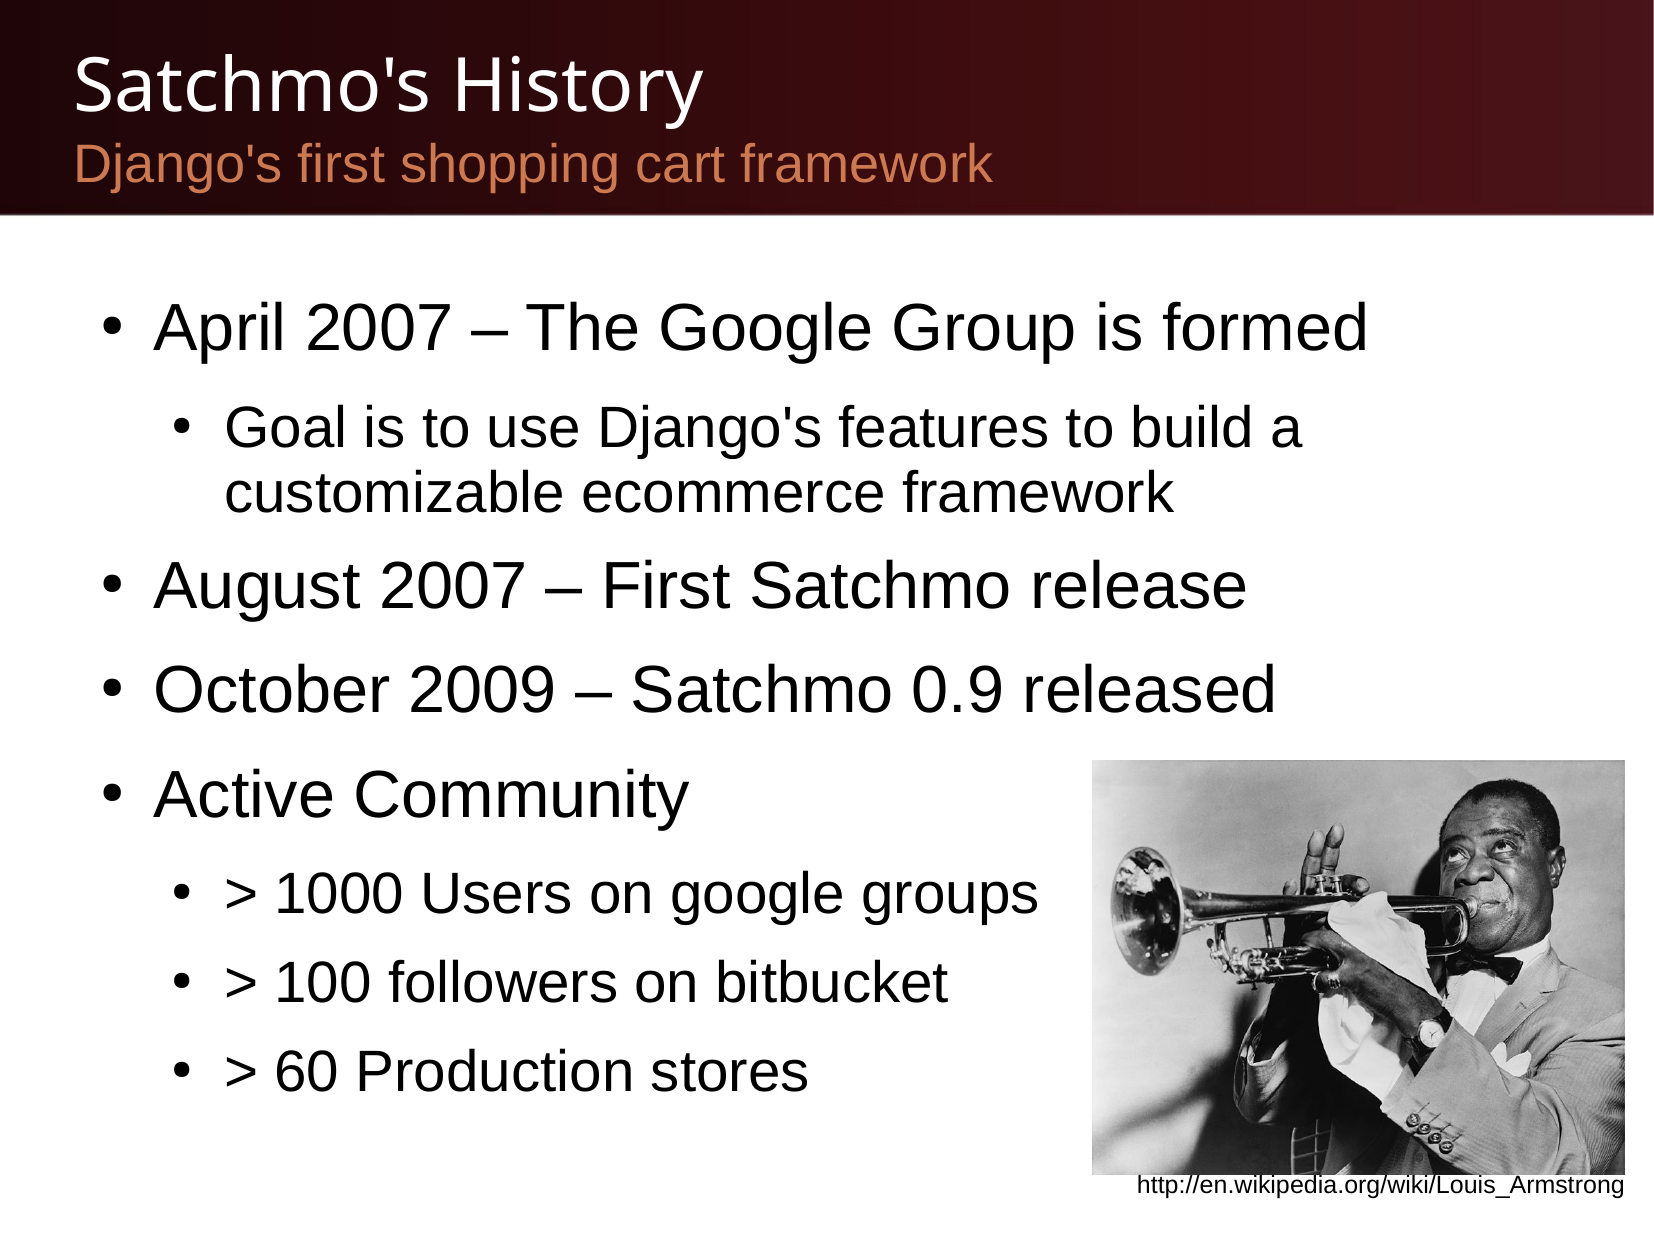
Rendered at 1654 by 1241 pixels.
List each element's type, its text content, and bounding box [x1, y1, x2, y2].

text_box http://en.wikipedia.org/wiki/Louis_Armstrong [1122, 1163, 1654, 1207]
list April 2007 – The Google Group is formed Goal is to use Django's features to build a customizable ecommerce framework August 2007 – First Satchmo release October 2009 – Satchmo 0.9 released Active Community > 1000 Users on google groups > 100 followers on bitbucket > 60 Production stores [82, 290, 1571, 1109]
text_box Satchmo's History Django's first shopping cart framework [59, 23, 1554, 205]
picture [0, 0, 1654, 1241]
